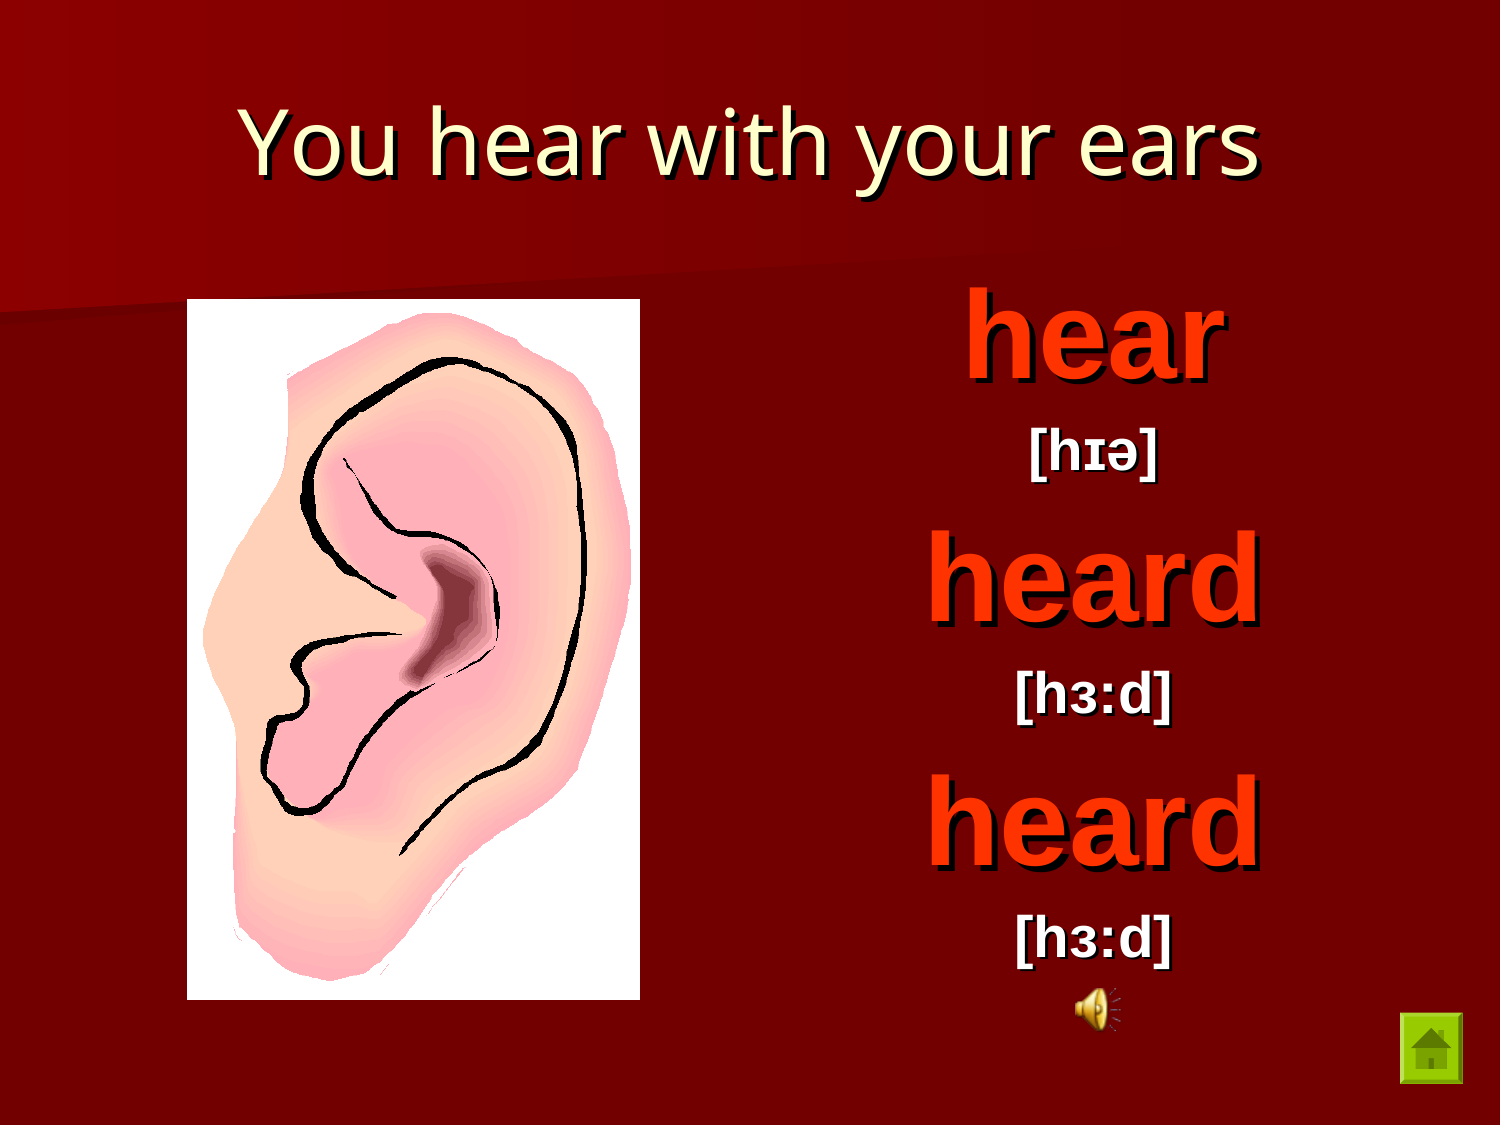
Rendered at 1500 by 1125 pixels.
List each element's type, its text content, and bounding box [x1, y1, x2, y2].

text_box [1401, 1012, 1463, 1084]
picture [1074, 987, 1126, 1038]
picture [187, 299, 640, 1000]
title You hear with your ears [75, 45, 1426, 233]
list hear [hɪə] heard [hɜ:d] heard [hɜ:d] [762, 262, 1426, 1000]
